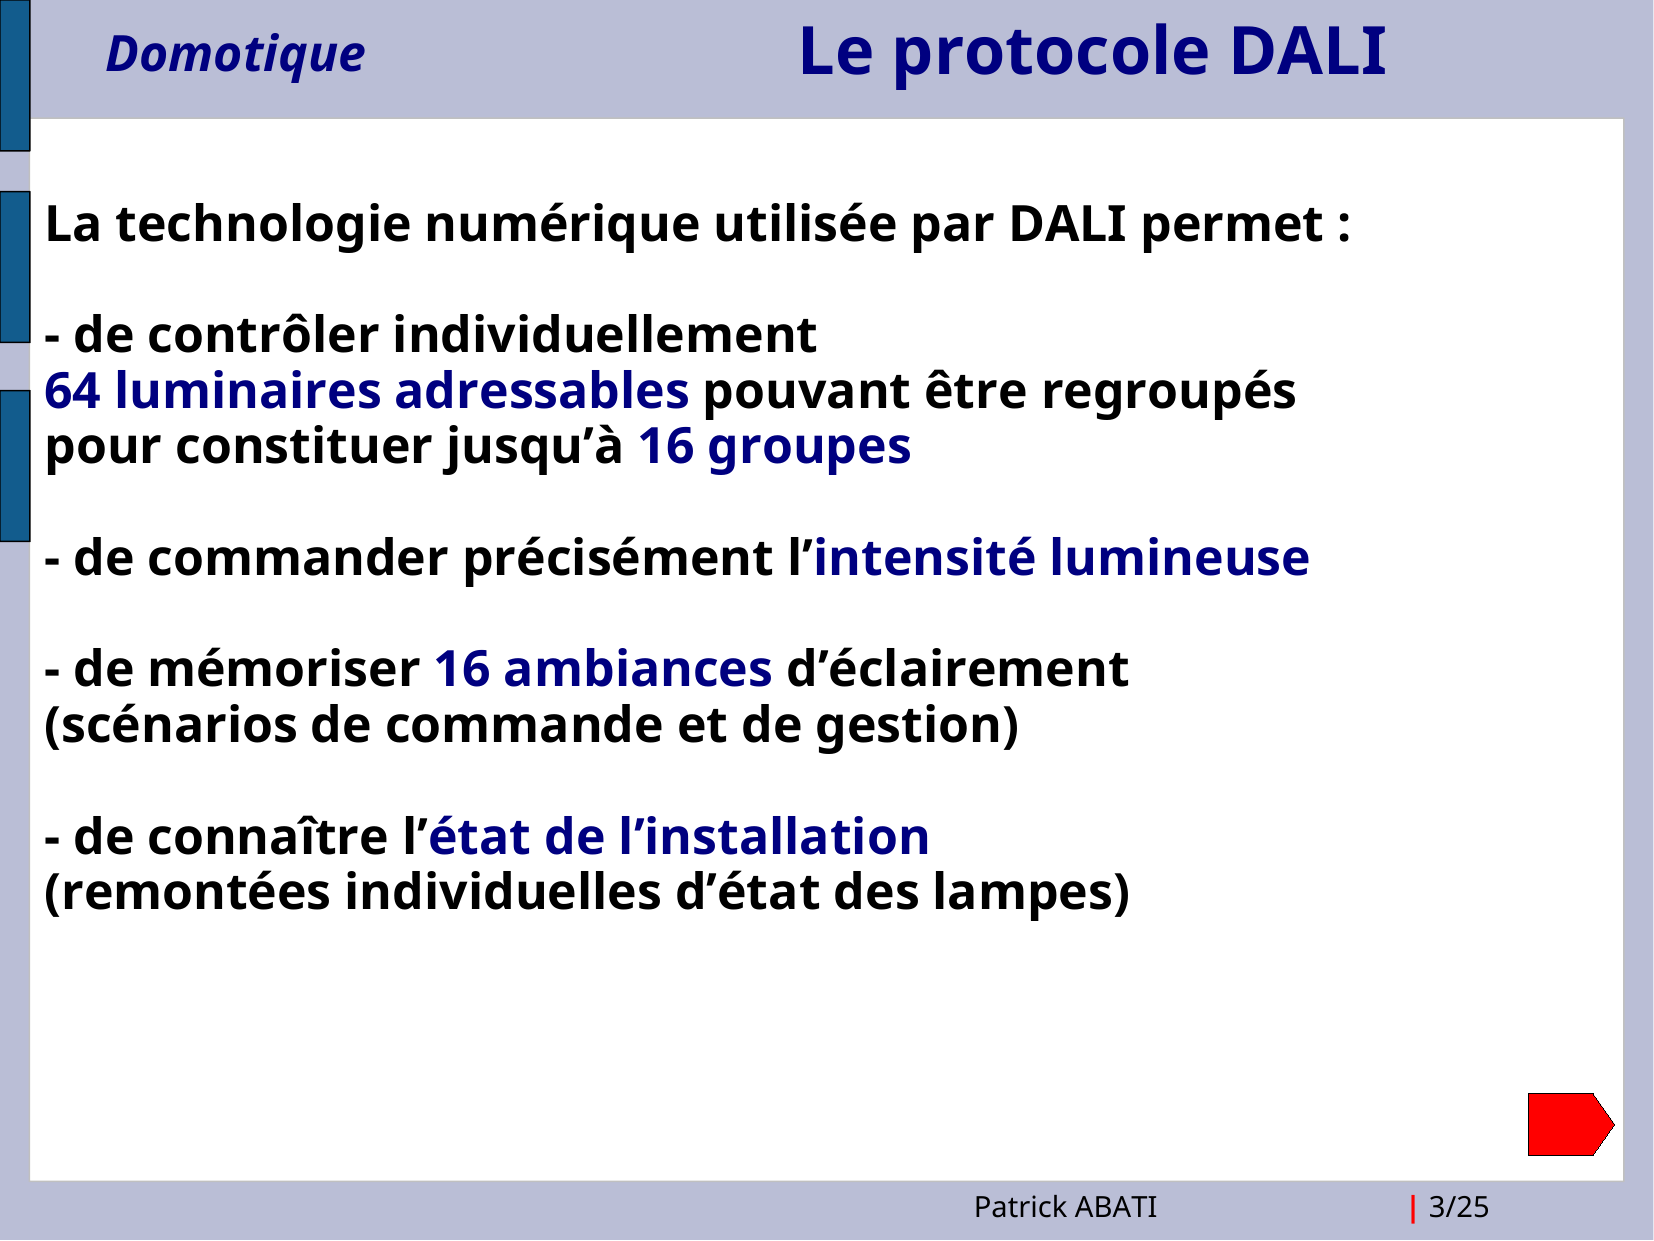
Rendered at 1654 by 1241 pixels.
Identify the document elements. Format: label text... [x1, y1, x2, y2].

text_box La technologie numérique utilisée par DALI permet : - de contrôler individuellement 64 luminaires adressables pouvant être regroupés pour constituer jusqu’à 16 groupes - de commander précisément l’intensité lumineuse - de mémoriser 16 ambiances d’éclairement (scénarios de commande et de gestion) - de connaître l’état de l’installation (remontées individuelles d’état des lampes) [29, 188, 1627, 929]
text_box [1528, 1093, 1615, 1156]
